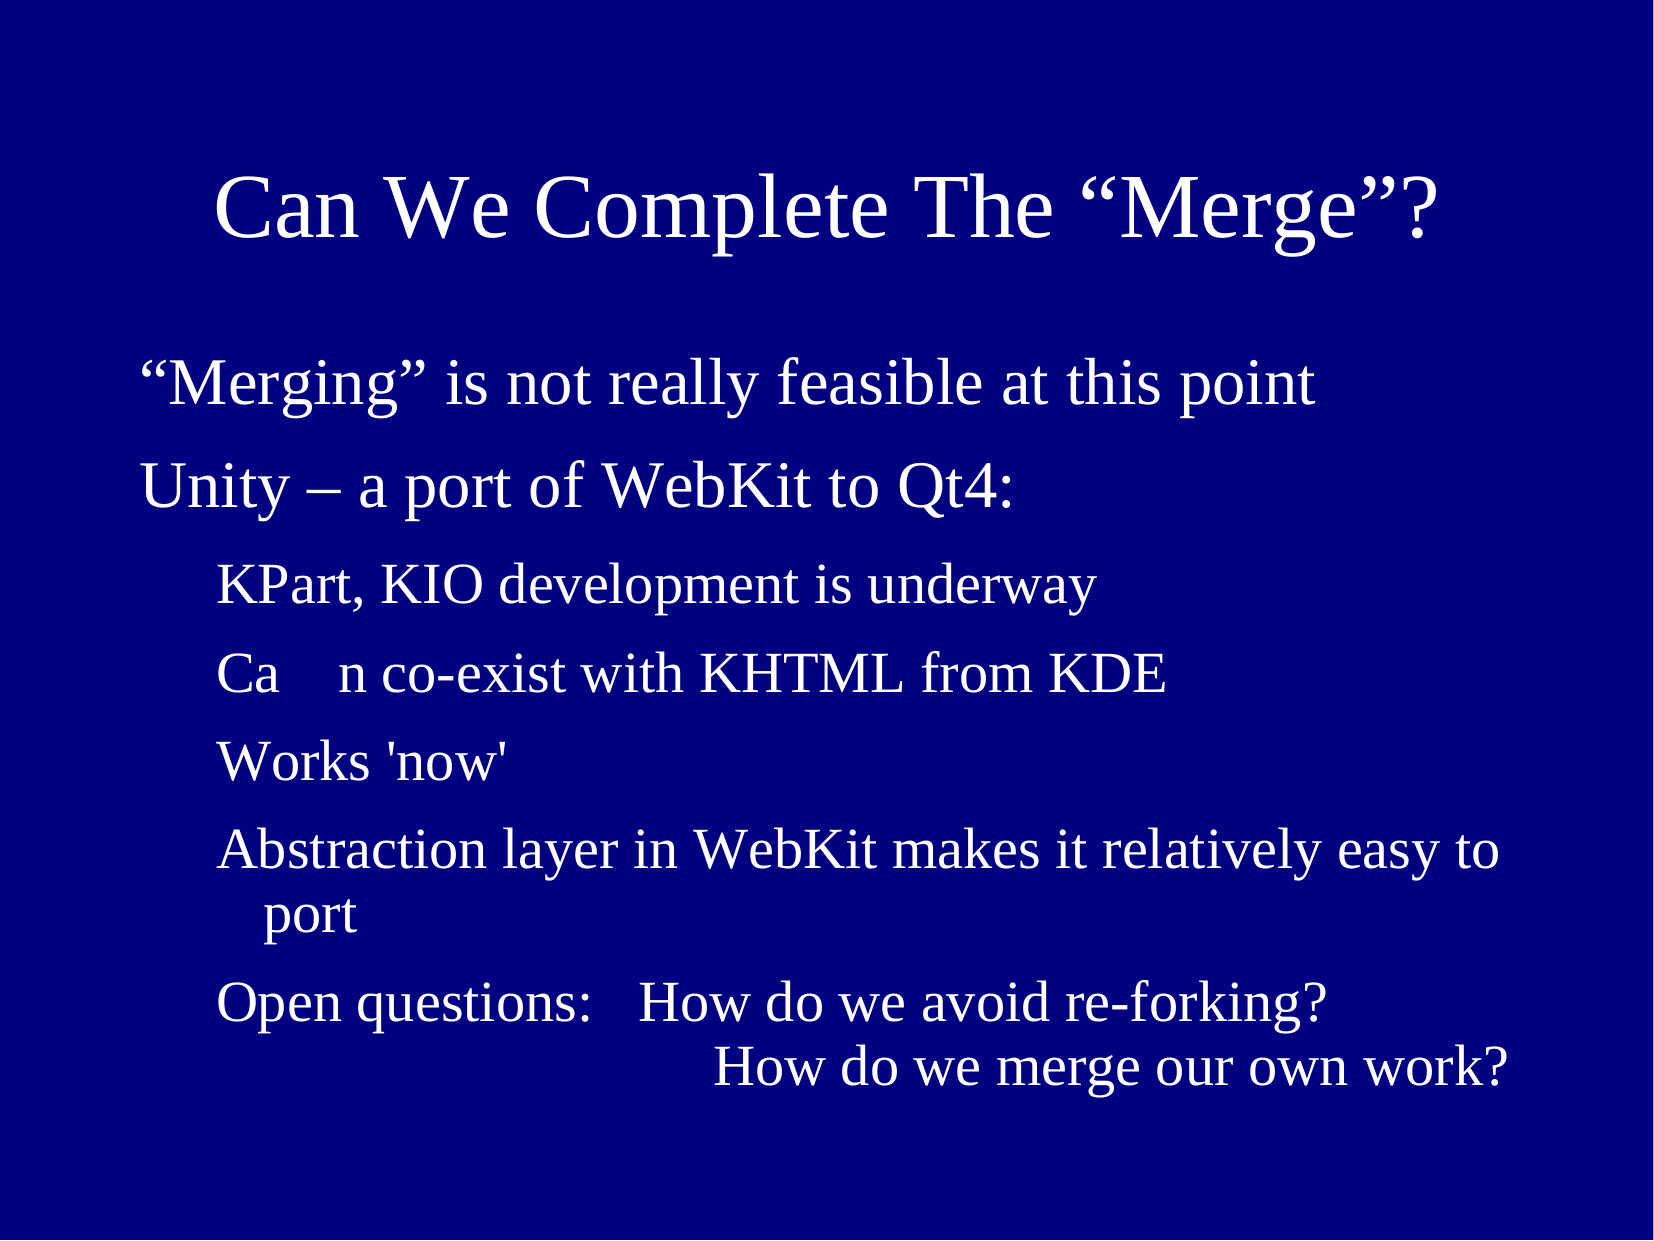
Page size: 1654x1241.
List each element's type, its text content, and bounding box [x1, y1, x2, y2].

list “Merging” is not really feasible at this point Unity – a port of WebKit to Qt4: KPart, KIO development is underway Ca n co-exist with KHTML from KDE Works 'now' Abstraction layer in WebKit makes it relatively easy to port Open questions: How do we avoid re-forking? How do we merge our own work? [121, 344, 1534, 1127]
title Can We Complete The “Merge”? [121, 102, 1534, 311]
